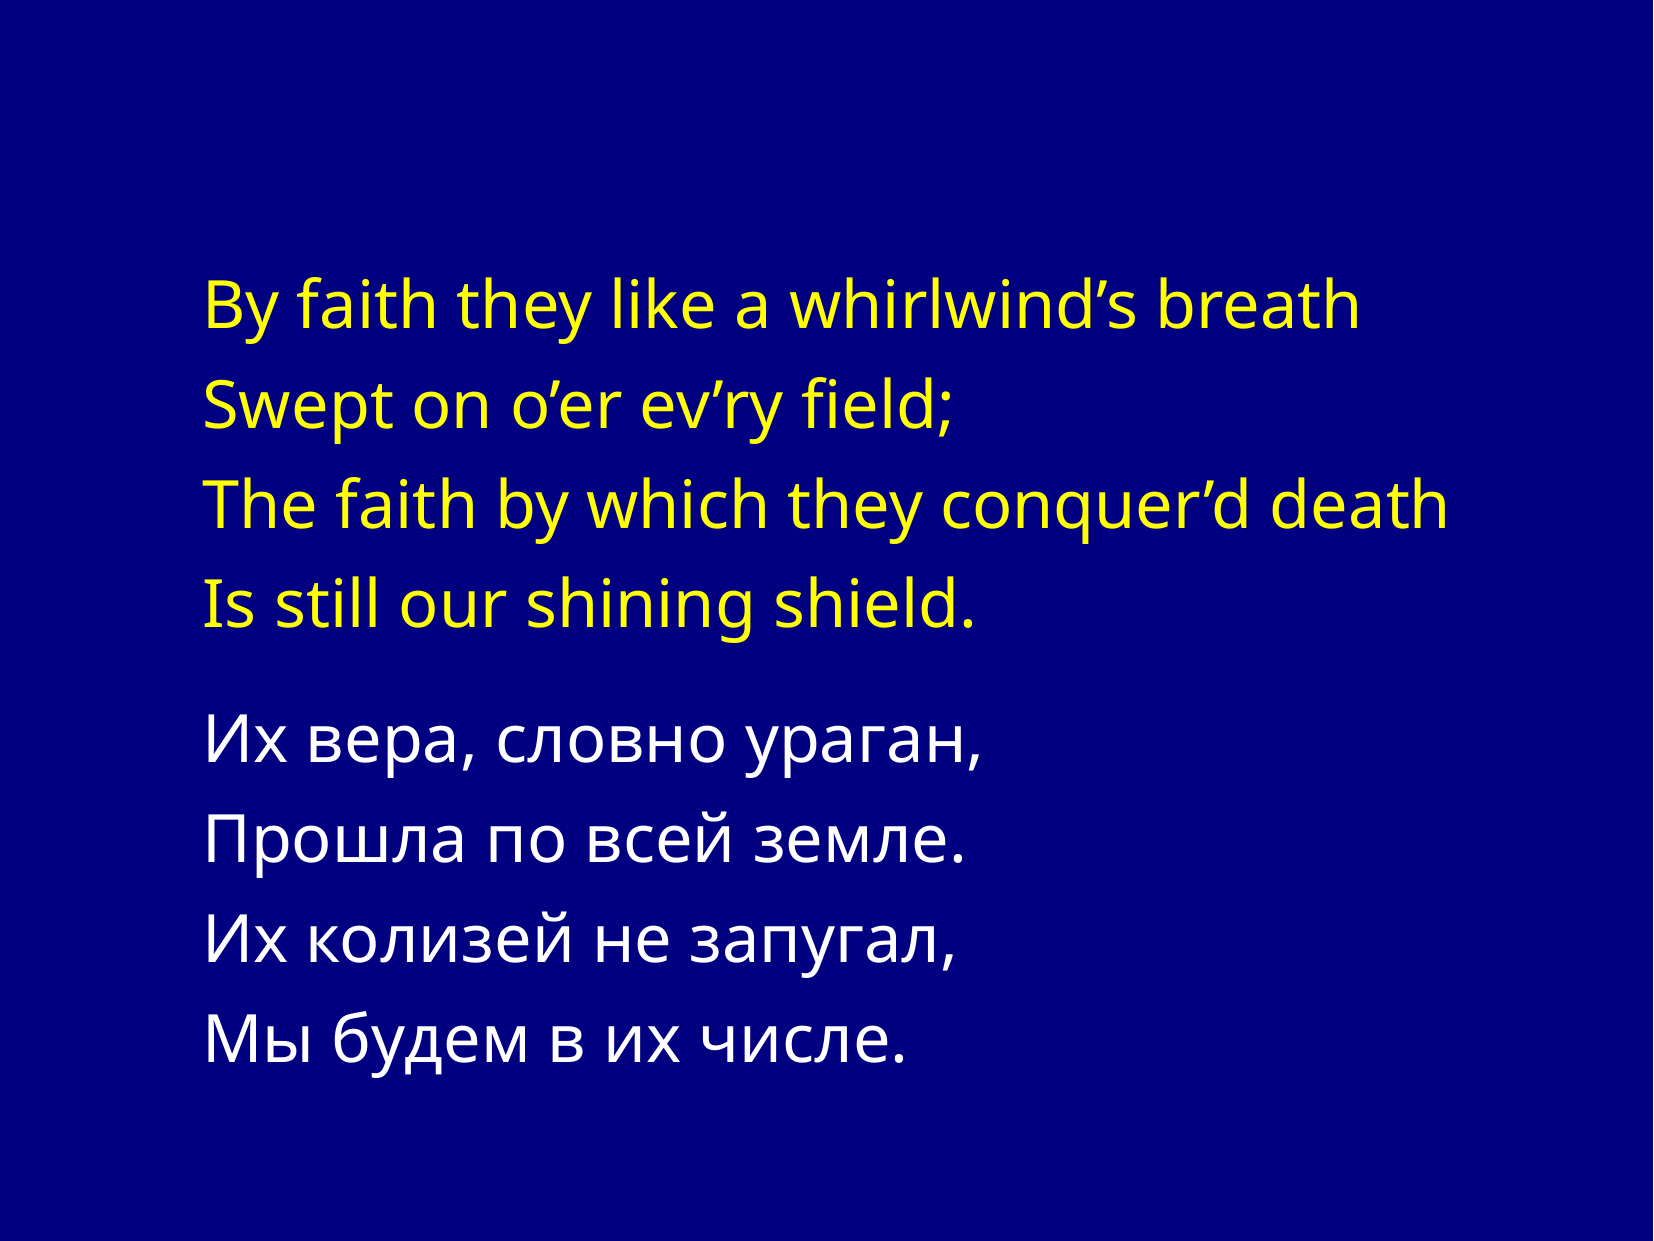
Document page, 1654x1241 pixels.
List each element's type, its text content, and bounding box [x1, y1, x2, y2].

text_box By faith they like a whirlwind’s breath Swept on o’er ev’ry field; The faith by which they conquer’d death Is still our shining shield. [75, 150, 1653, 638]
text_box Их вера, словно ураган, Прошла по всей земле. Их колизей не запугал, Мы будем в их числе. [75, 675, 1576, 1163]
